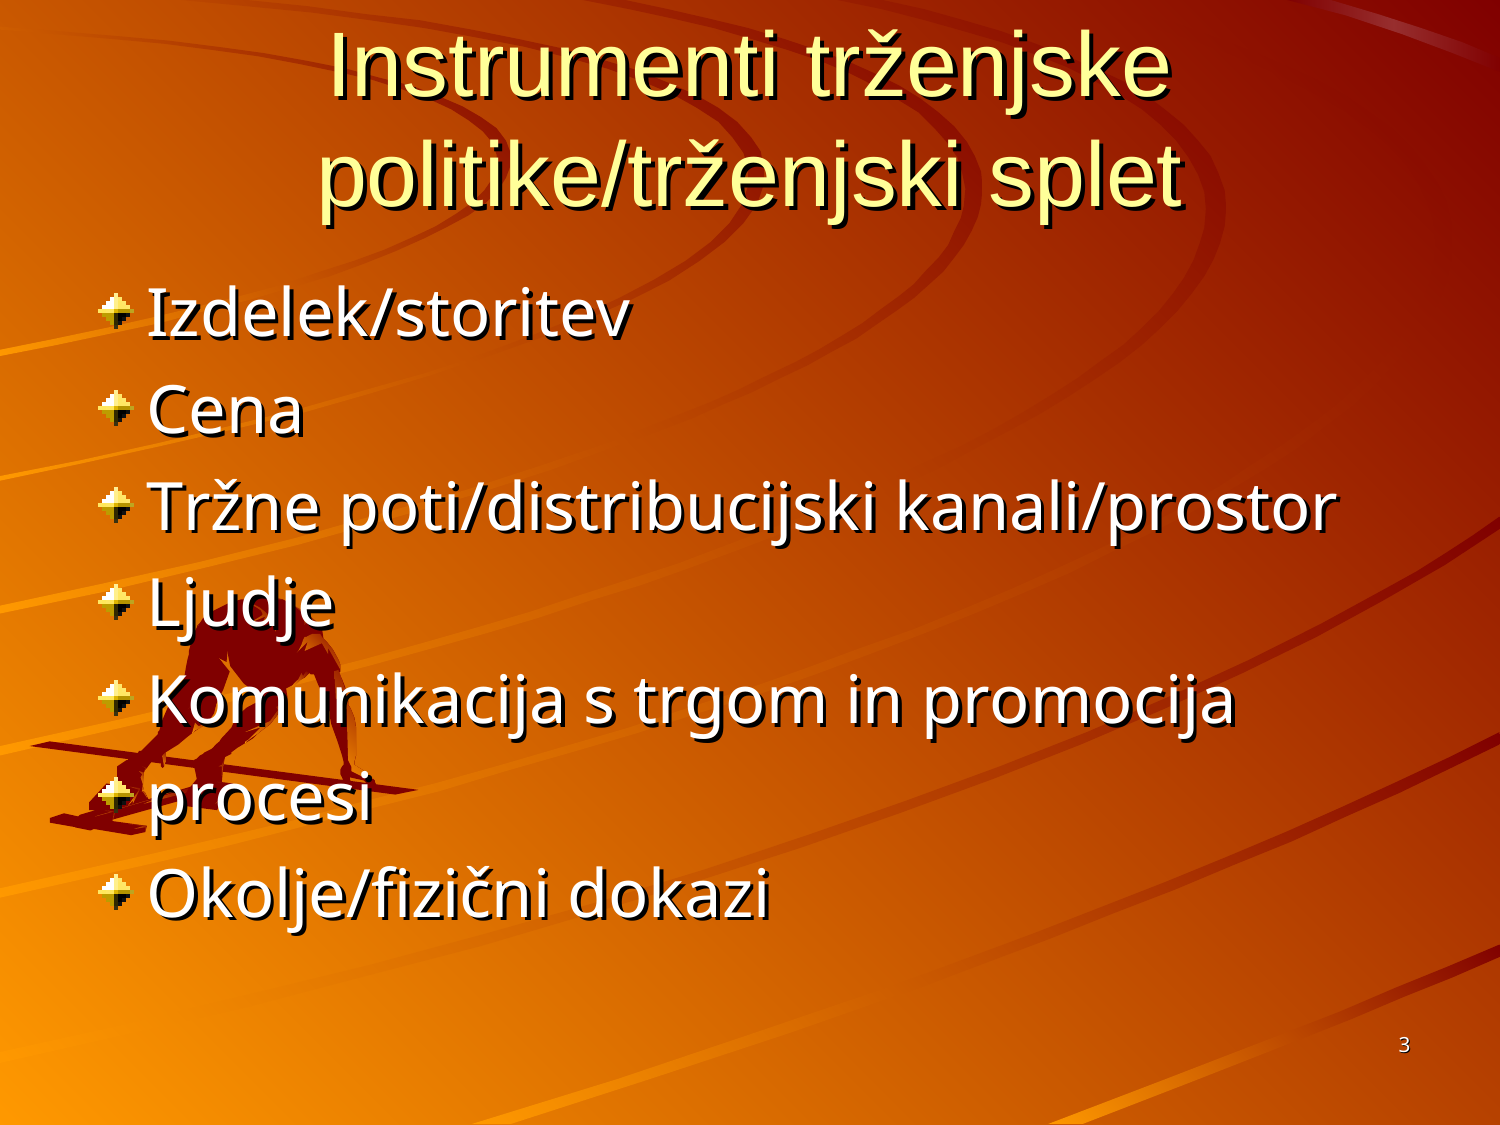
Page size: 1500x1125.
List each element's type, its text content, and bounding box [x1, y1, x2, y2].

list Izdelek/storitev Cena Tržne poti/distribucijski kanali/prostor Ljudje Komunikacija s trgom in promocija procesi Okolje/fizični dokazi [75, 262, 1426, 1006]
text_box <number> [1074, 1024, 1426, 1100]
title Instrumenti trženjske politike/trženjski splet [75, 0, 1426, 233]
